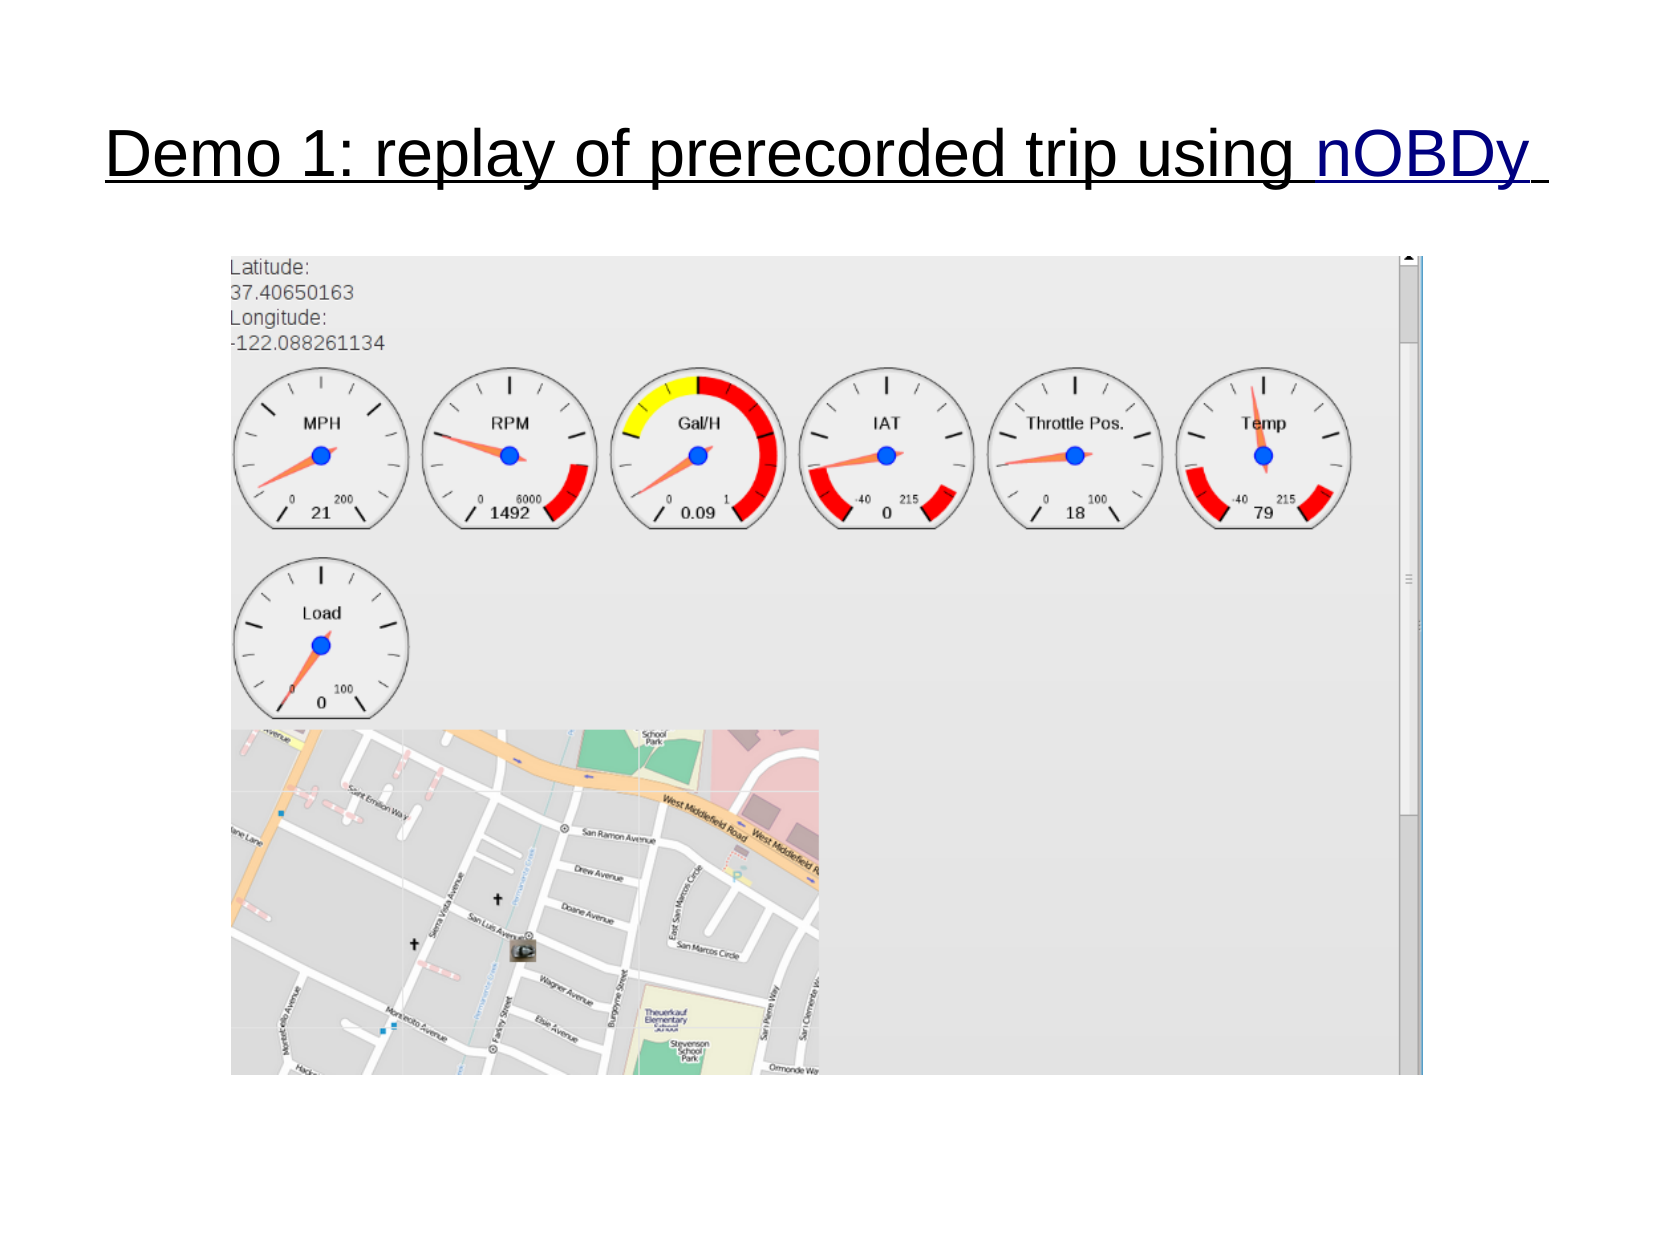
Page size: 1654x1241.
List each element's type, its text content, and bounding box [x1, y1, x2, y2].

title Demo 1: replay of prerecorded trip using nOBDy [82, 49, 1571, 257]
picture [231, 256, 1423, 1075]
